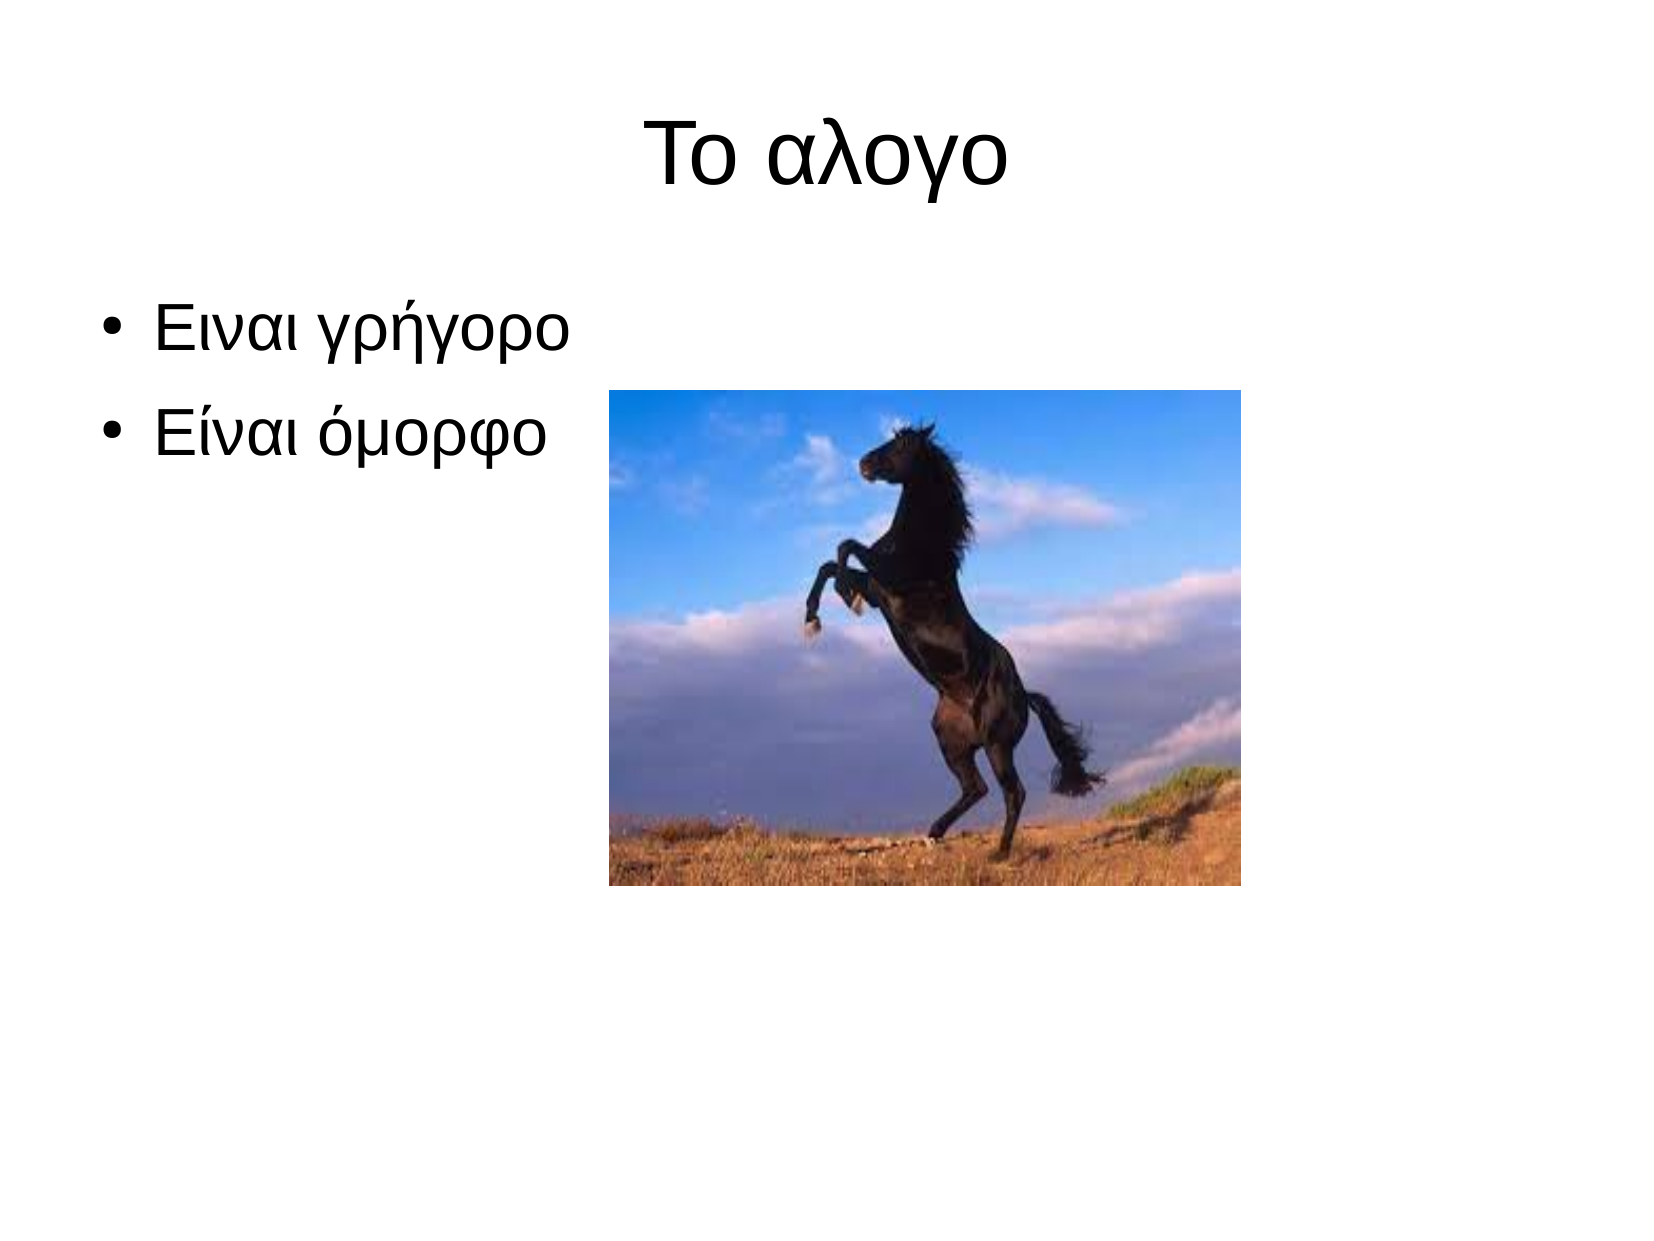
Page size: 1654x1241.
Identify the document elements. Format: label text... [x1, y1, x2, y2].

list Ειναι γρήγορο Είναι όμορφο [82, 290, 1571, 1109]
title Το αλογο [82, 49, 1571, 257]
picture [609, 390, 1241, 886]
